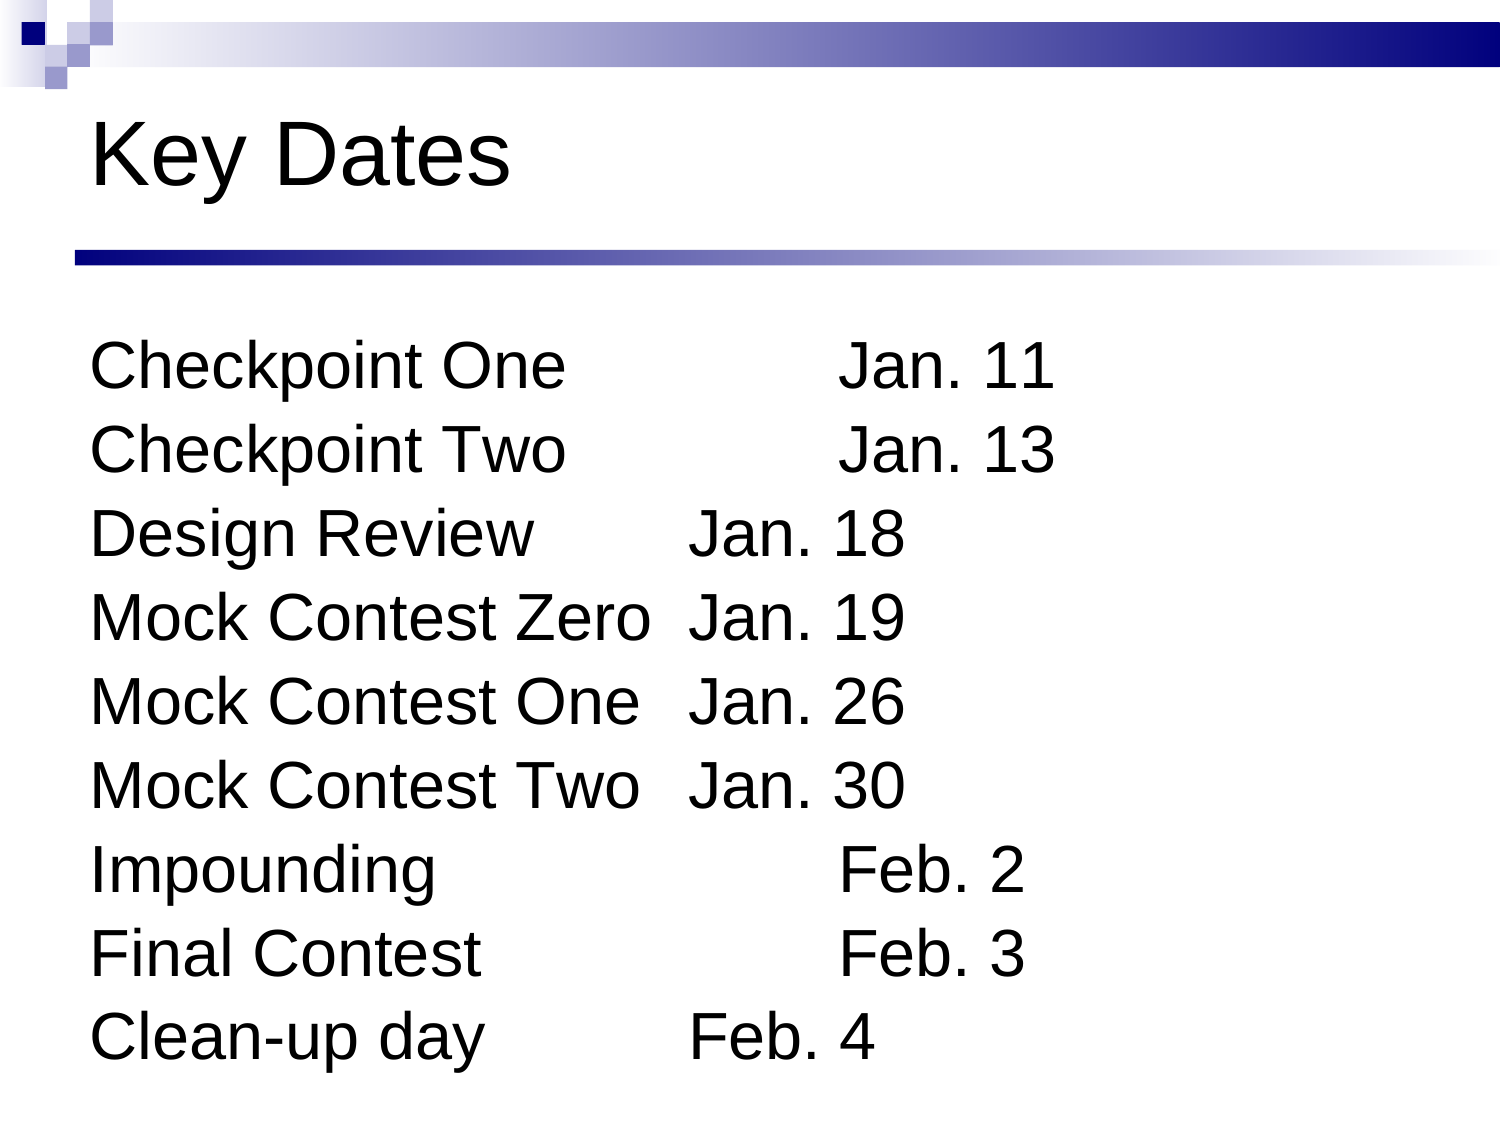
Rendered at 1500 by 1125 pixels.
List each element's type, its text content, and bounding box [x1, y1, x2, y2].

title Key Dates [75, 75, 1426, 238]
list Checkpoint One Jan. 11 Checkpoint Two Jan. 13 Design Review Jan. 18 Mock Contest Zero Jan. 19 Mock Contest One Jan. 26 Mock Contest Two Jan. 30 Impounding Feb. 2 Final Contest Feb. 3 Clean-up day Feb. 4 [75, 324, 1426, 1087]
